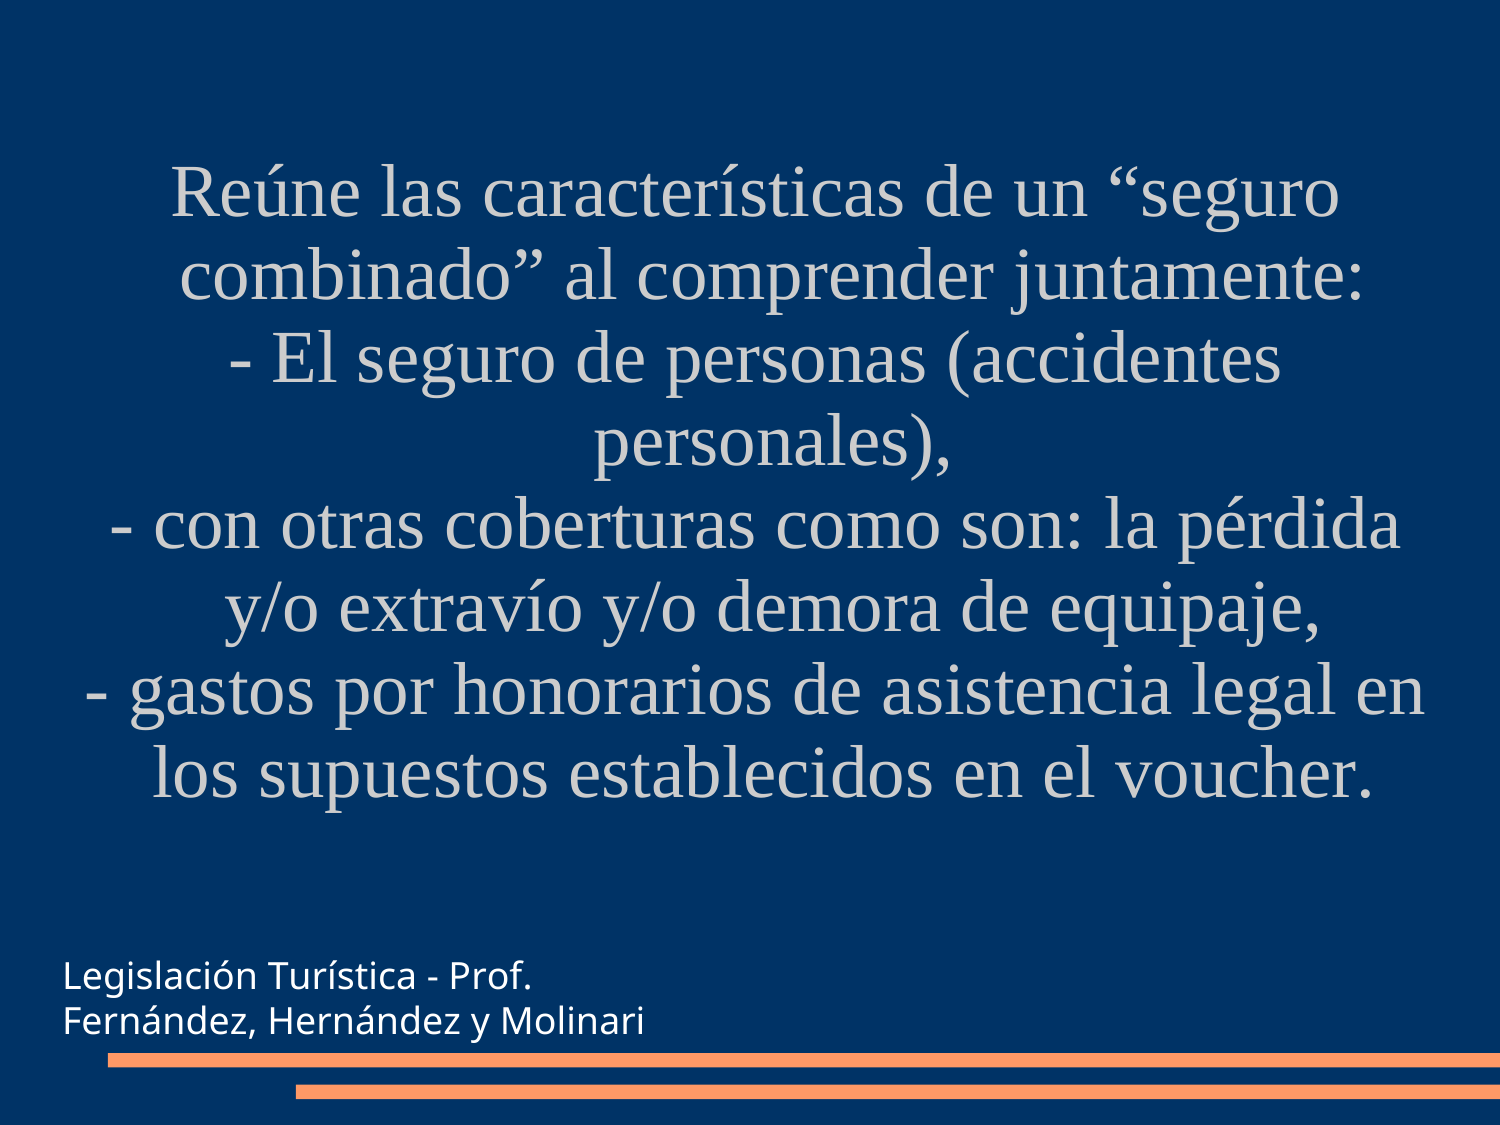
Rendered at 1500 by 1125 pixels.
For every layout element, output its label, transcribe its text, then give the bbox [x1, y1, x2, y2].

footer Legislación Turística - Prof. Fernández, Hernández y Molinari [47, 944, 746, 995]
subtitle Reúne las características de un “seguro combinado” al comprender juntamente: - El seguro de personas (accidentes personales), - con otras coberturas como son: la pérdida y/o extravío y/o demora de equipaje, - gastos por honorarios de asistencia legal en los supuestos establecidos en el voucher. [59, 37, 1453, 926]
